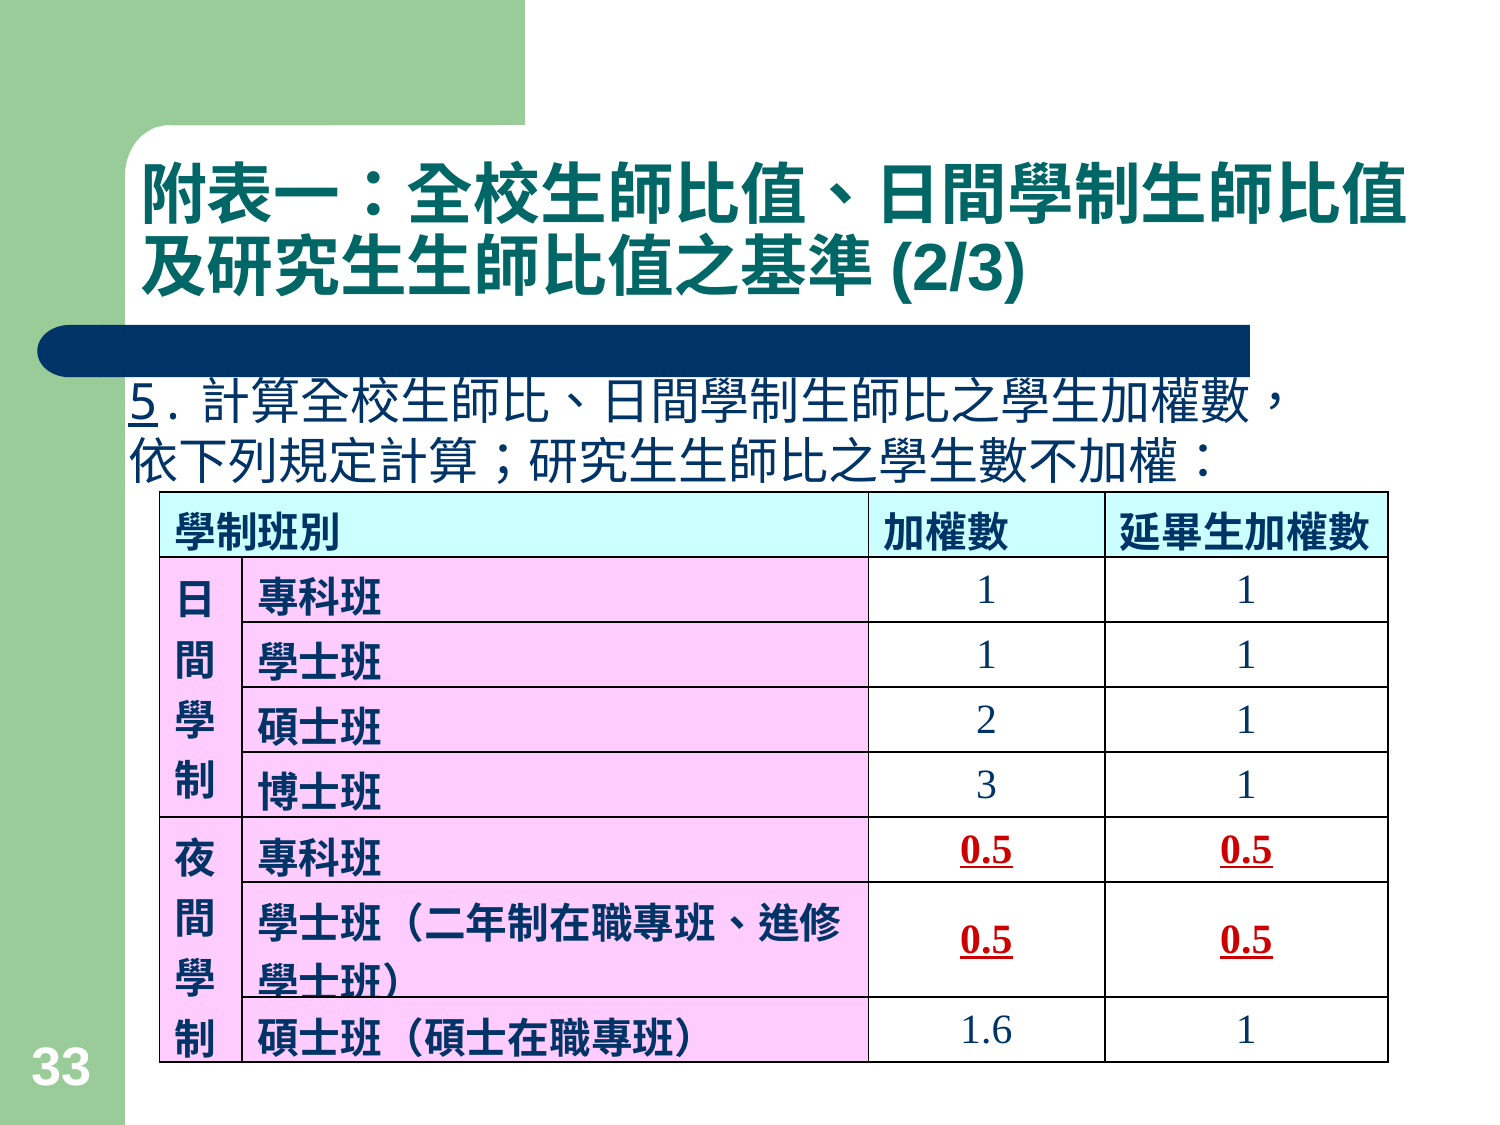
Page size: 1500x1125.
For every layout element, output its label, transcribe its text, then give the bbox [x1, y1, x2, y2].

table_cell 碩士班（碩士在職專班） [243, 998, 868, 1061]
table_cell 碩士班 [243, 688, 868, 751]
text_box 5.計算全校生師比、日間學制生師比之學生加權數， 依下列規定計算；研究生生師比之學生數不加權： [113, 361, 1315, 497]
table_cell 1 [1106, 753, 1387, 816]
table_cell 0.5 [869, 818, 1104, 881]
table_cell 1 [1106, 558, 1387, 621]
table_cell 1 [869, 623, 1104, 686]
table_cell 博士班 [243, 753, 868, 816]
table_cell 1 [1106, 688, 1387, 751]
table_header 學制班別 [160, 493, 868, 556]
table_cell 日間 學制 [160, 558, 241, 816]
table_cell 0.5 [1106, 818, 1387, 881]
slide_number <編號> [13, 1023, 111, 1105]
table_cell 0.5 [1106, 883, 1387, 996]
title 附表一：全校生師比值、日間學制生師比值及研究生生師比值之基準(2/3) [125, 125, 1425, 313]
table_cell 0.5 [869, 883, 1104, 996]
table_header 延畢生加權數 [1106, 493, 1387, 556]
table_header 加權數 [869, 493, 1104, 556]
table_cell 1 [869, 558, 1104, 621]
table_cell 2 [869, 688, 1104, 751]
table_cell 1 [1106, 623, 1387, 686]
table_cell 專科班 [243, 818, 868, 881]
table_cell 1.6 [869, 998, 1104, 1061]
table_cell 1 [1106, 998, 1387, 1061]
table_cell 夜間 學制 [160, 818, 241, 1061]
table_cell 專科班 [243, 558, 868, 621]
table_cell 學士班 [243, 623, 868, 686]
table_cell 學士班（二年制在職專班、進修學士班） [243, 883, 868, 996]
table_cell 3 [869, 753, 1104, 816]
